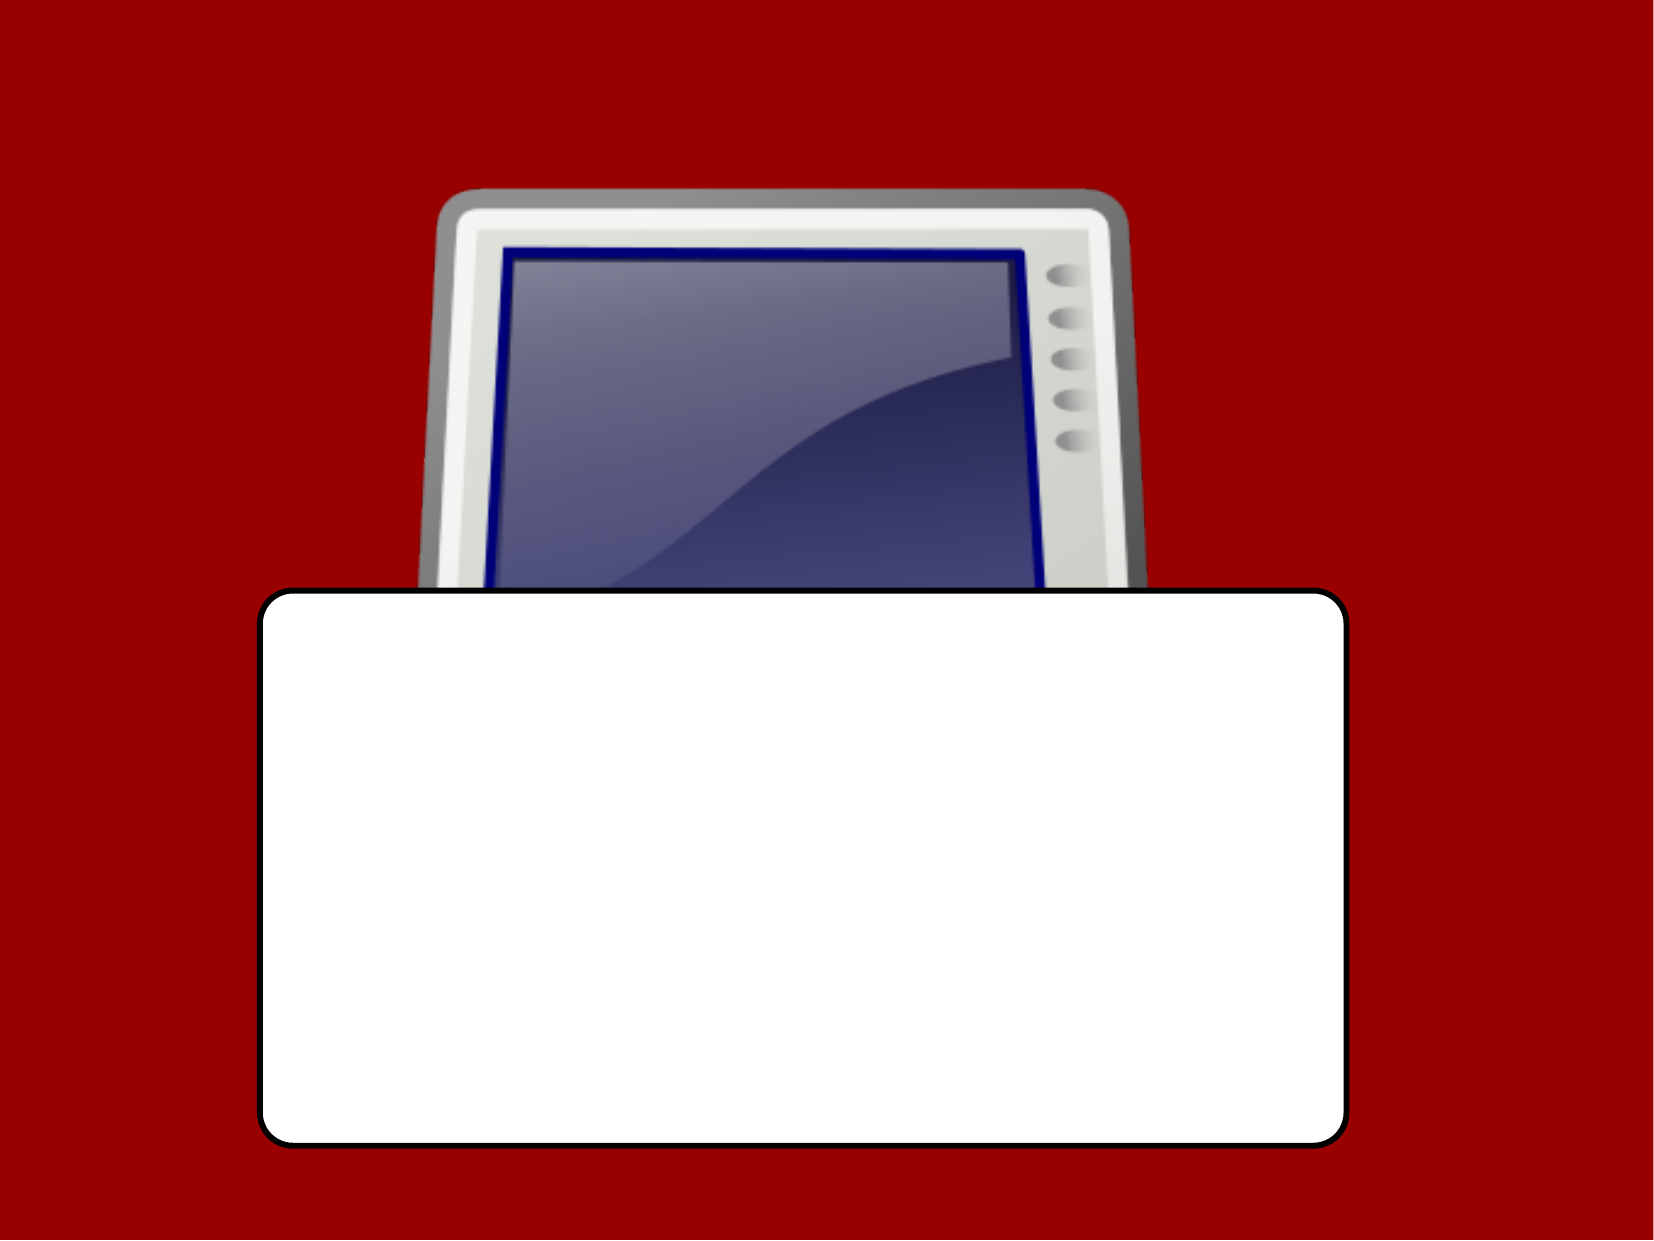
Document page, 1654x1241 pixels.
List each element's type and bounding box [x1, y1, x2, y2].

text_box [259, 590, 1347, 1146]
picture [337, 165, 1317, 590]
